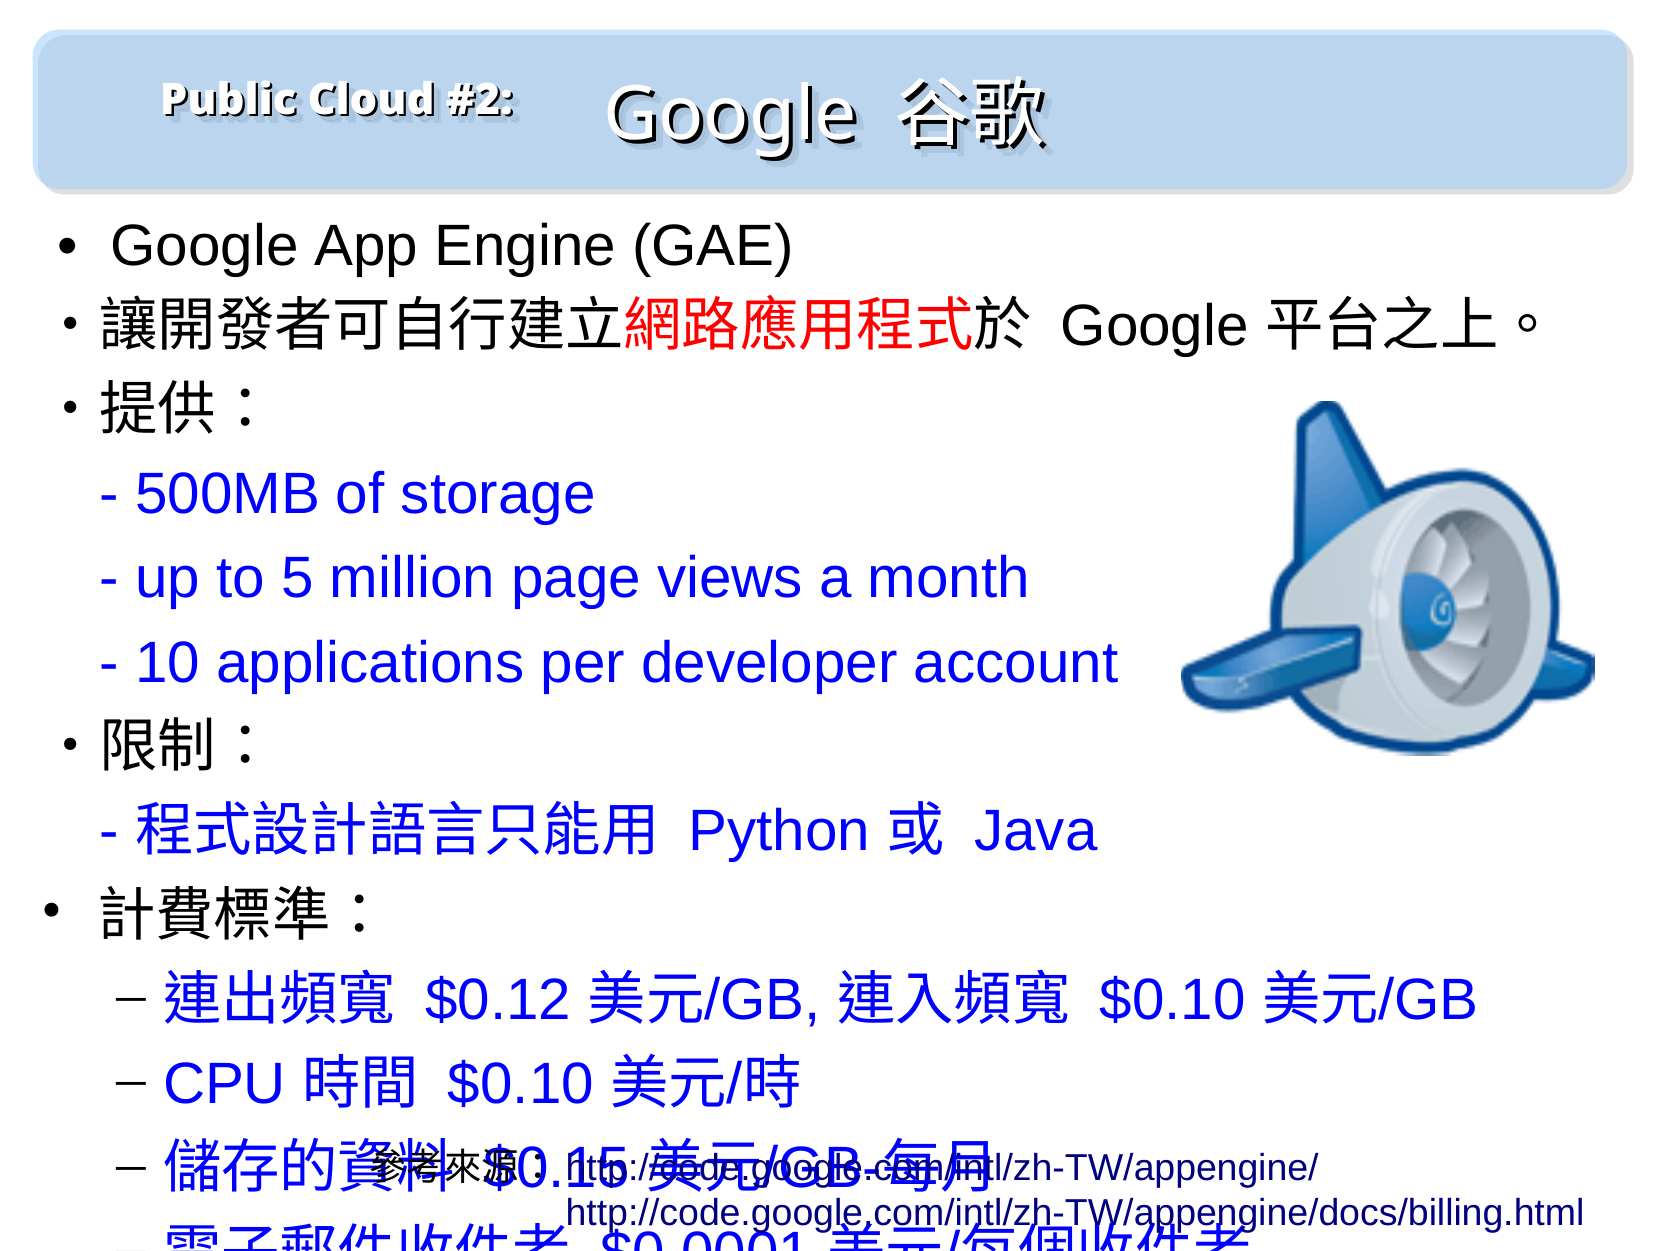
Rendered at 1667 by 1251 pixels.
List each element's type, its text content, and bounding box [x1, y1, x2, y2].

text_box 參考來源：http://code.google.com/intl/zh-TW/appengine/ http://code.google.com/intl/zh-TW/appengine/docs/billing.html [354, 1135, 1654, 1241]
picture [1181, 401, 1595, 756]
list • Google App Engine (GAE) •讓開發者可自行建立網路應用程式於 Google 平台之上。 •提供： - 500MB of storage - up to 5 million page views a month - 10 applications per developer account •限制： - 程式設計語言只能用 Python 或 Java 計費標準： 連出頻寬 $0.12 美元/GB, 連入頻寬 $0.10 美元/GB CPU 時間 $0.10 美元/時 儲存的資料 $0.15 美元/GB-每月 電子郵件收件者 $0.0001 美元/每個收件者 [41, 212, 1607, 1115]
text_box Public Cloud #2: Google 谷歌 [32, 29, 1628, 190]
